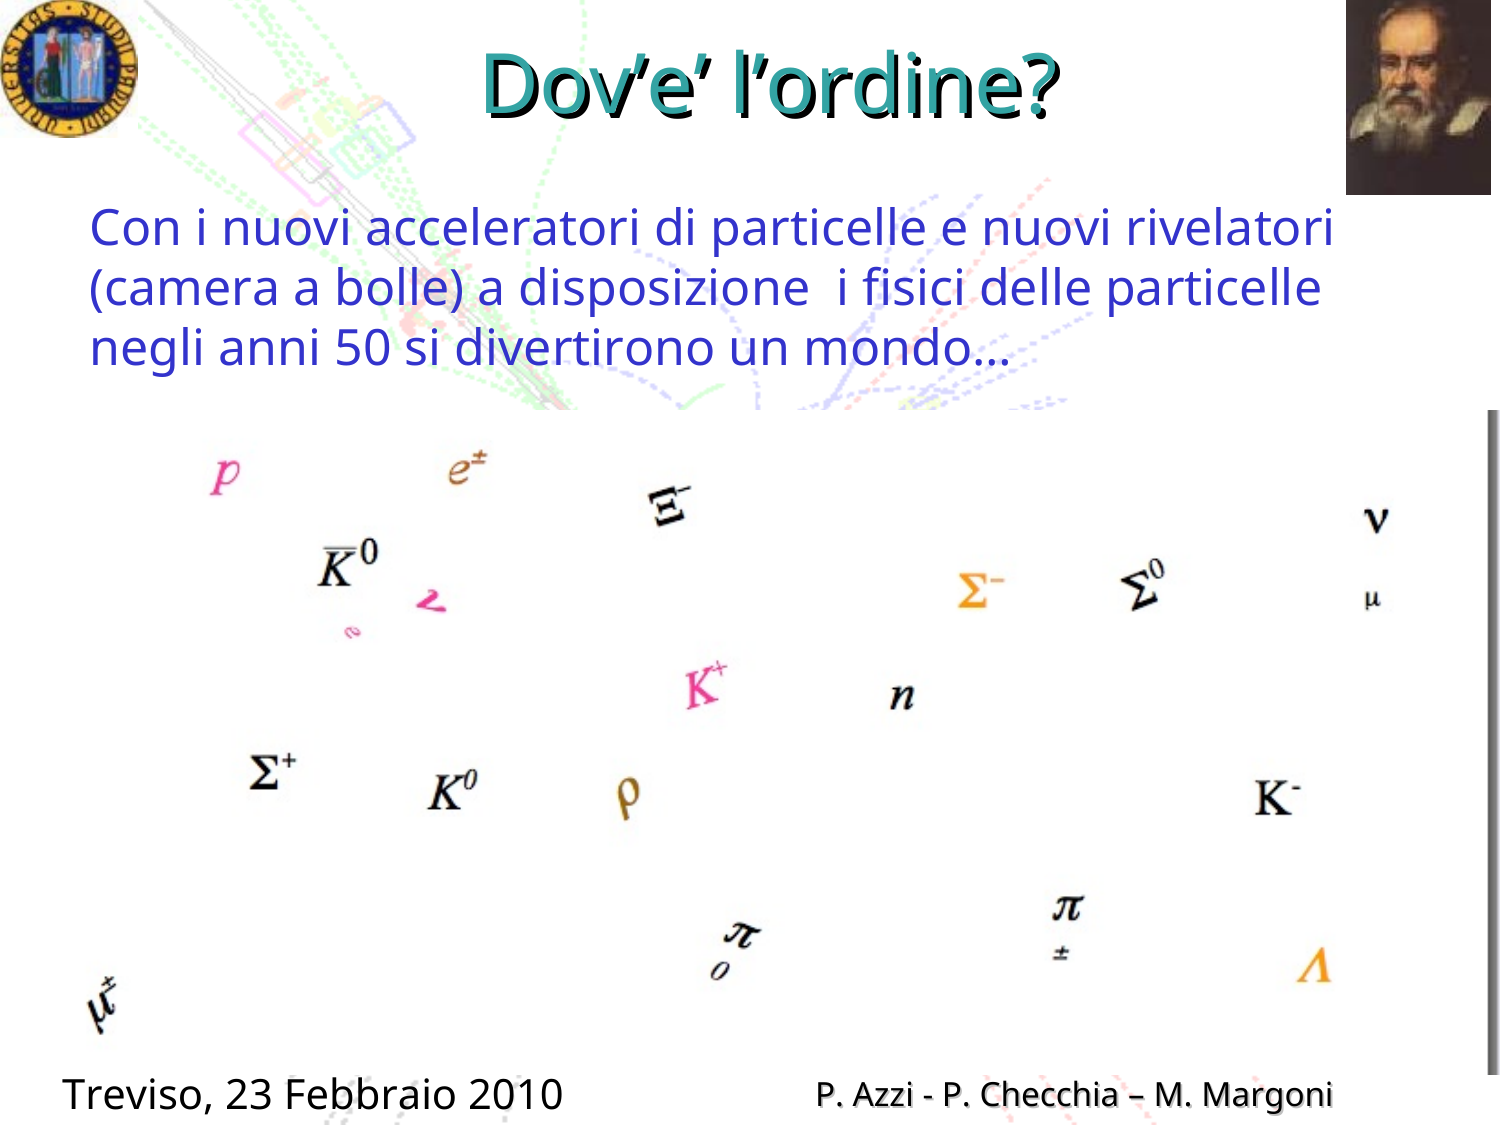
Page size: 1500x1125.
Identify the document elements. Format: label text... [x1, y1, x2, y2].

text_box Con i nuovi acceleratori di particelle e nuovi rivelatori (camera a bolle) a disposizione i fisici delle particelle negli anni 50 si divertirono un mondo… [74, 187, 1450, 383]
picture [0, 0, 1500, 1125]
title Dov’e’ l’ordine? [174, 0, 1363, 163]
